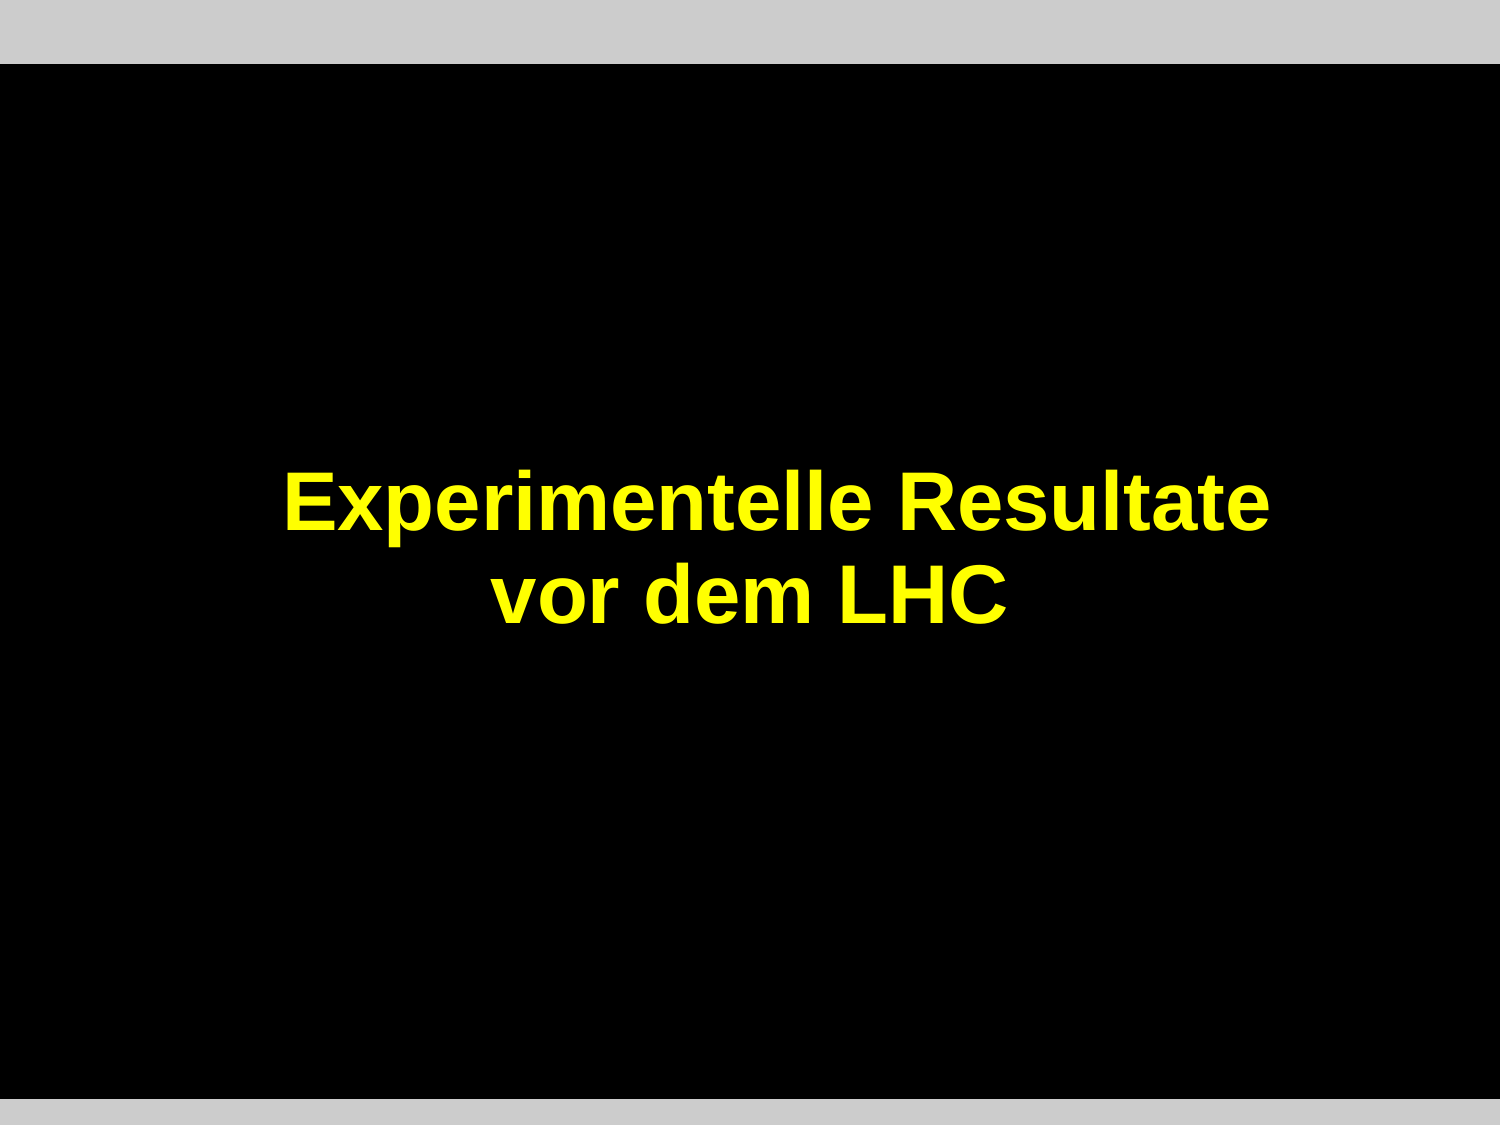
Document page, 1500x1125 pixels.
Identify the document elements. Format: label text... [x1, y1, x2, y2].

text_box Experimentelle Resultate vor dem LHC [267, 447, 1288, 649]
